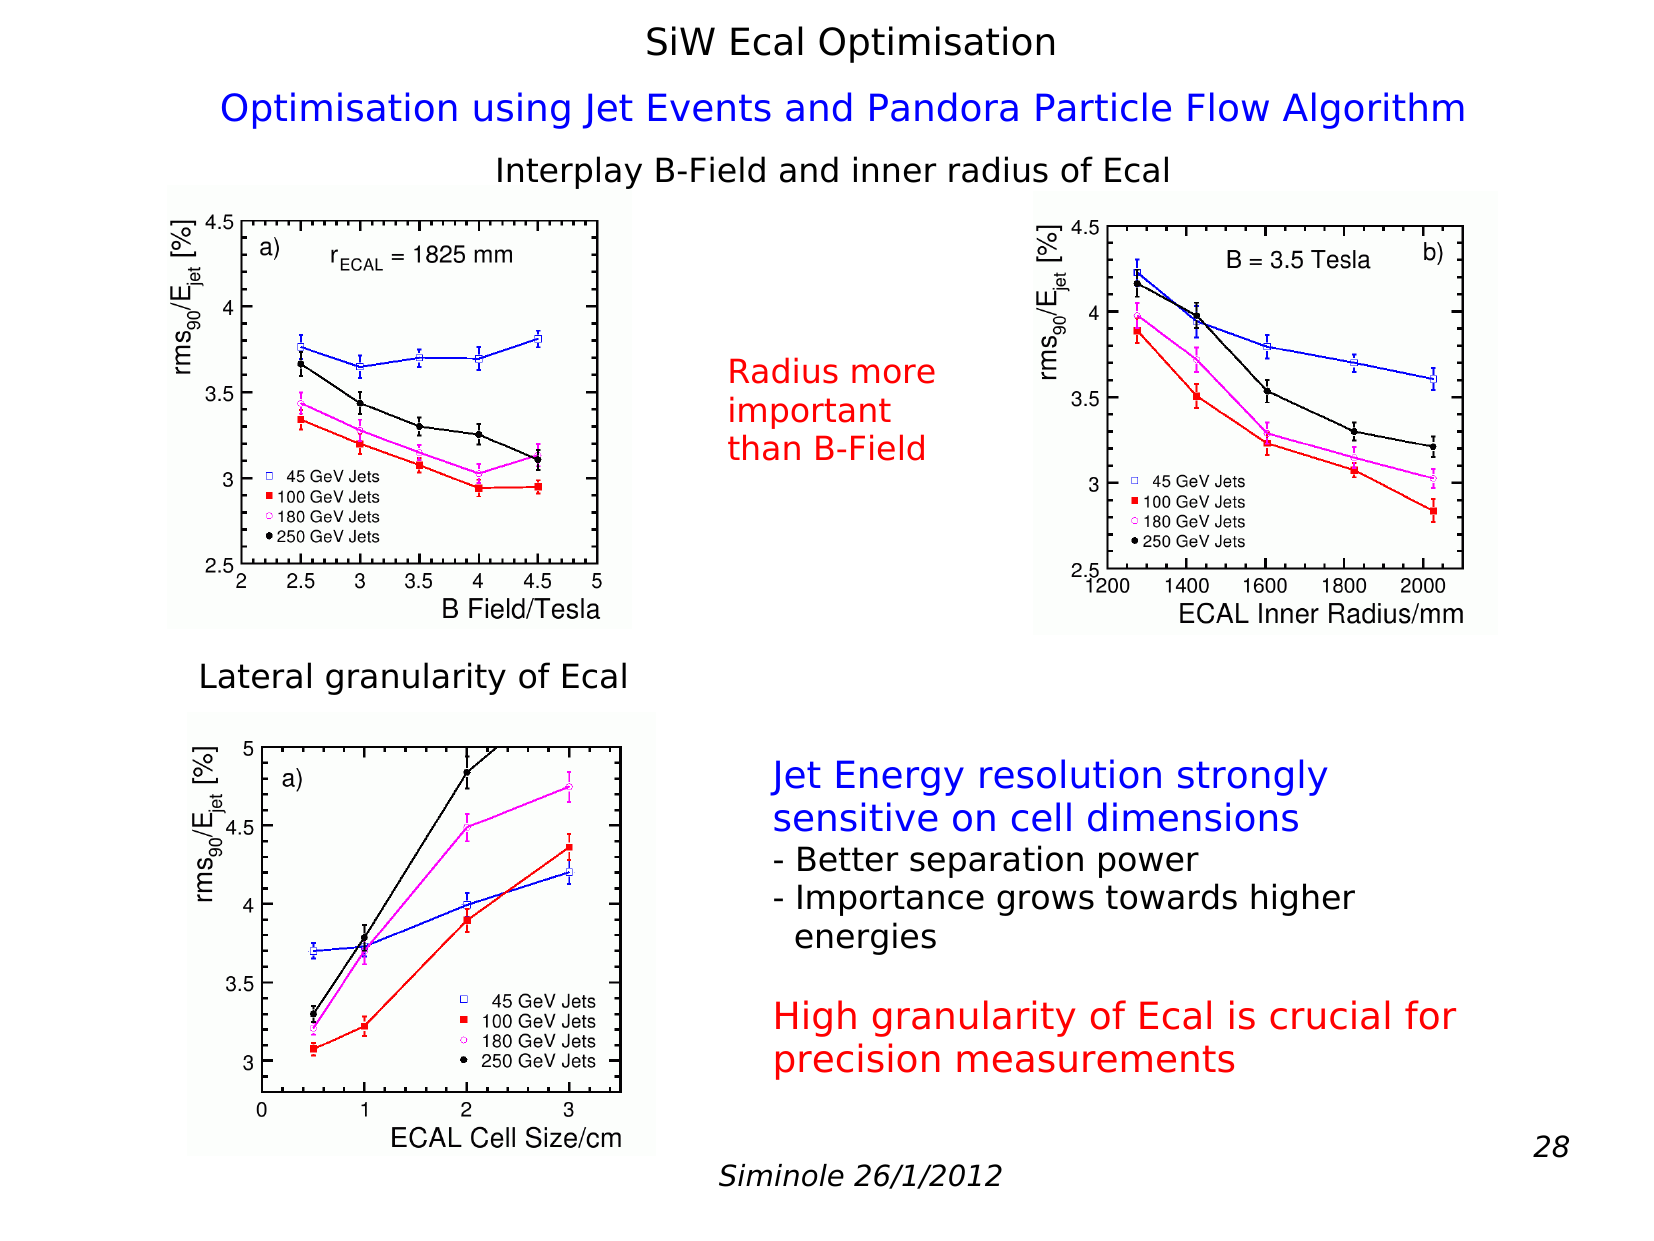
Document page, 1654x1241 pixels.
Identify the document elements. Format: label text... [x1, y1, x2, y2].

picture [167, 185, 632, 629]
text_box Lateral granularity of Ecal [183, 650, 645, 704]
text_box Optimisation using Jet Events and Pandora Particle Flow Algorithm [205, 79, 1479, 138]
text_box SiW Ecal Optimisation [630, 13, 1085, 73]
text_box Interplay B-Field and inner radius of Ecal [480, 144, 1187, 198]
text_box Radius more important than B-Field [712, 345, 962, 477]
text_box Jet Energy resolution strongly sensitive on cell dimensions - Better separation power - Importance grows towards higher energies High granularity of Ecal is crucial for precision measurements [757, 702, 1572, 1091]
picture [187, 712, 656, 1156]
picture [1033, 191, 1498, 635]
